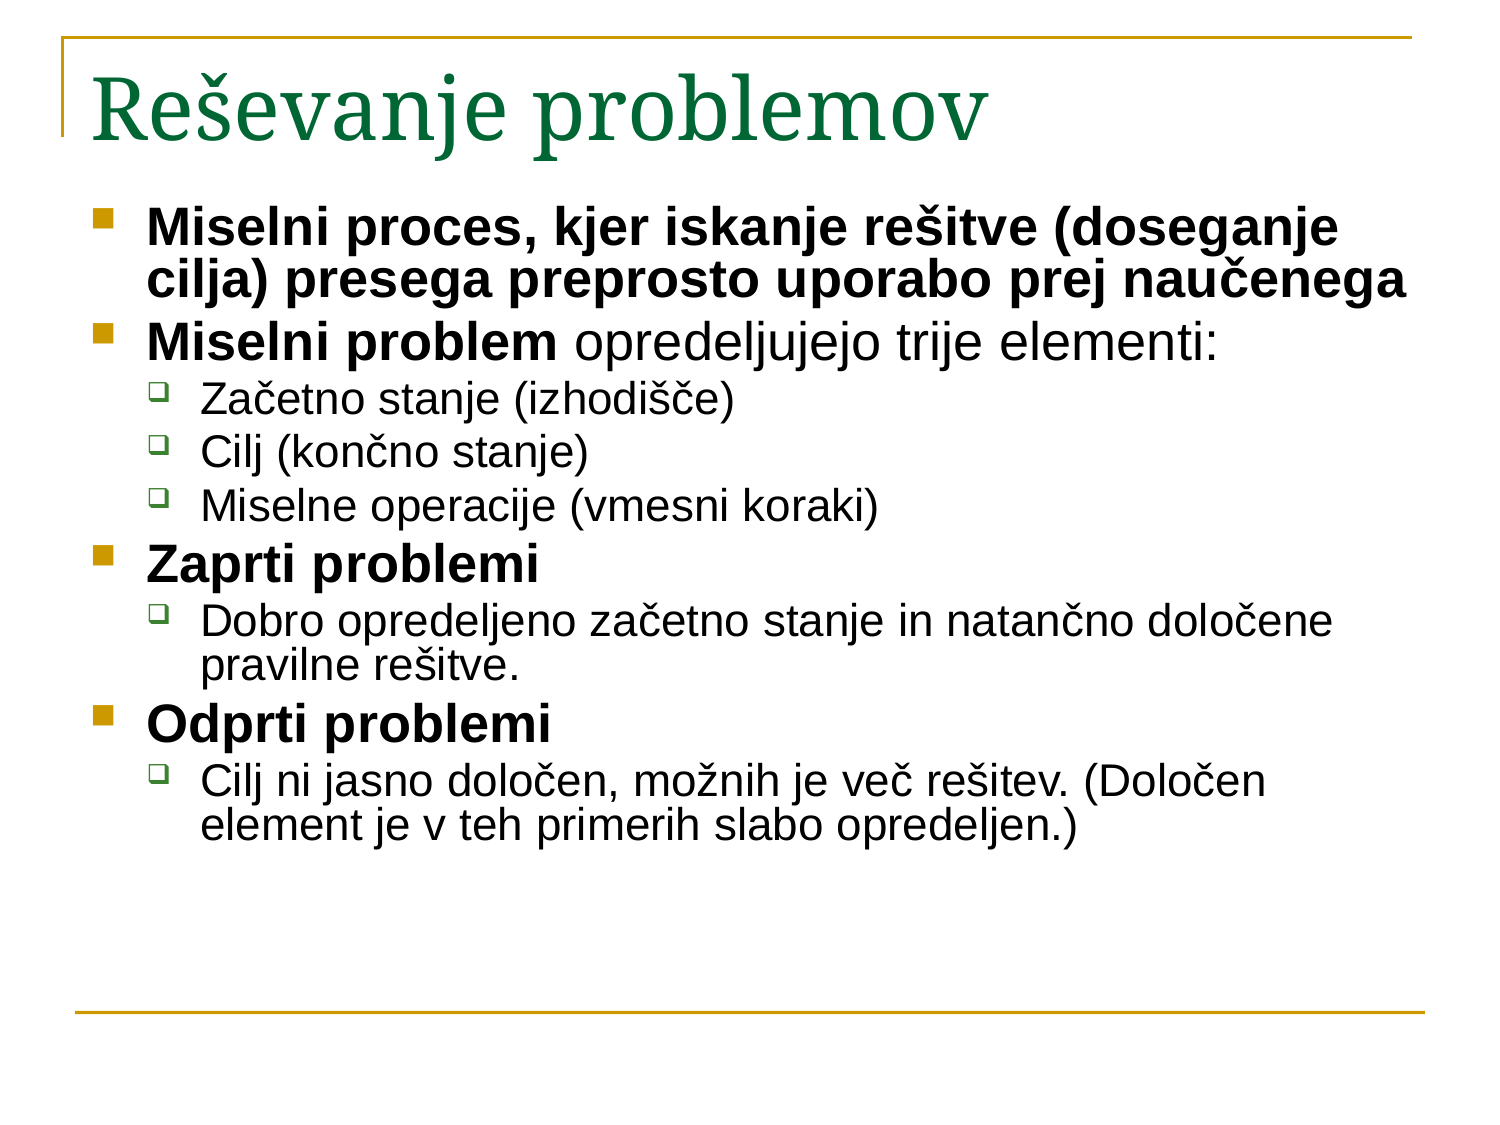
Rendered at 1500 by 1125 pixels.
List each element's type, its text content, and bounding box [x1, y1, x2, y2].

title Reševanje problemov [75, 45, 1425, 173]
list Miselni proces, kjer iskanje rešitve (doseganje cilja) presega preprosto uporabo prej naučenega Miselni problem opredeljujejo trije elementi: Začetno stanje (izhodišče) Cilj (končno stanje) Miselne operacije (vmesni koraki) Zaprti problemi Dobro opredeljeno začetno stanje in natančno določene pravilne rešitve. Odprti problemi Cilj ni jasno določen, možnih je več rešitev. (Določen element je v teh primerih slabo opredeljen.) [75, 196, 1425, 1006]
